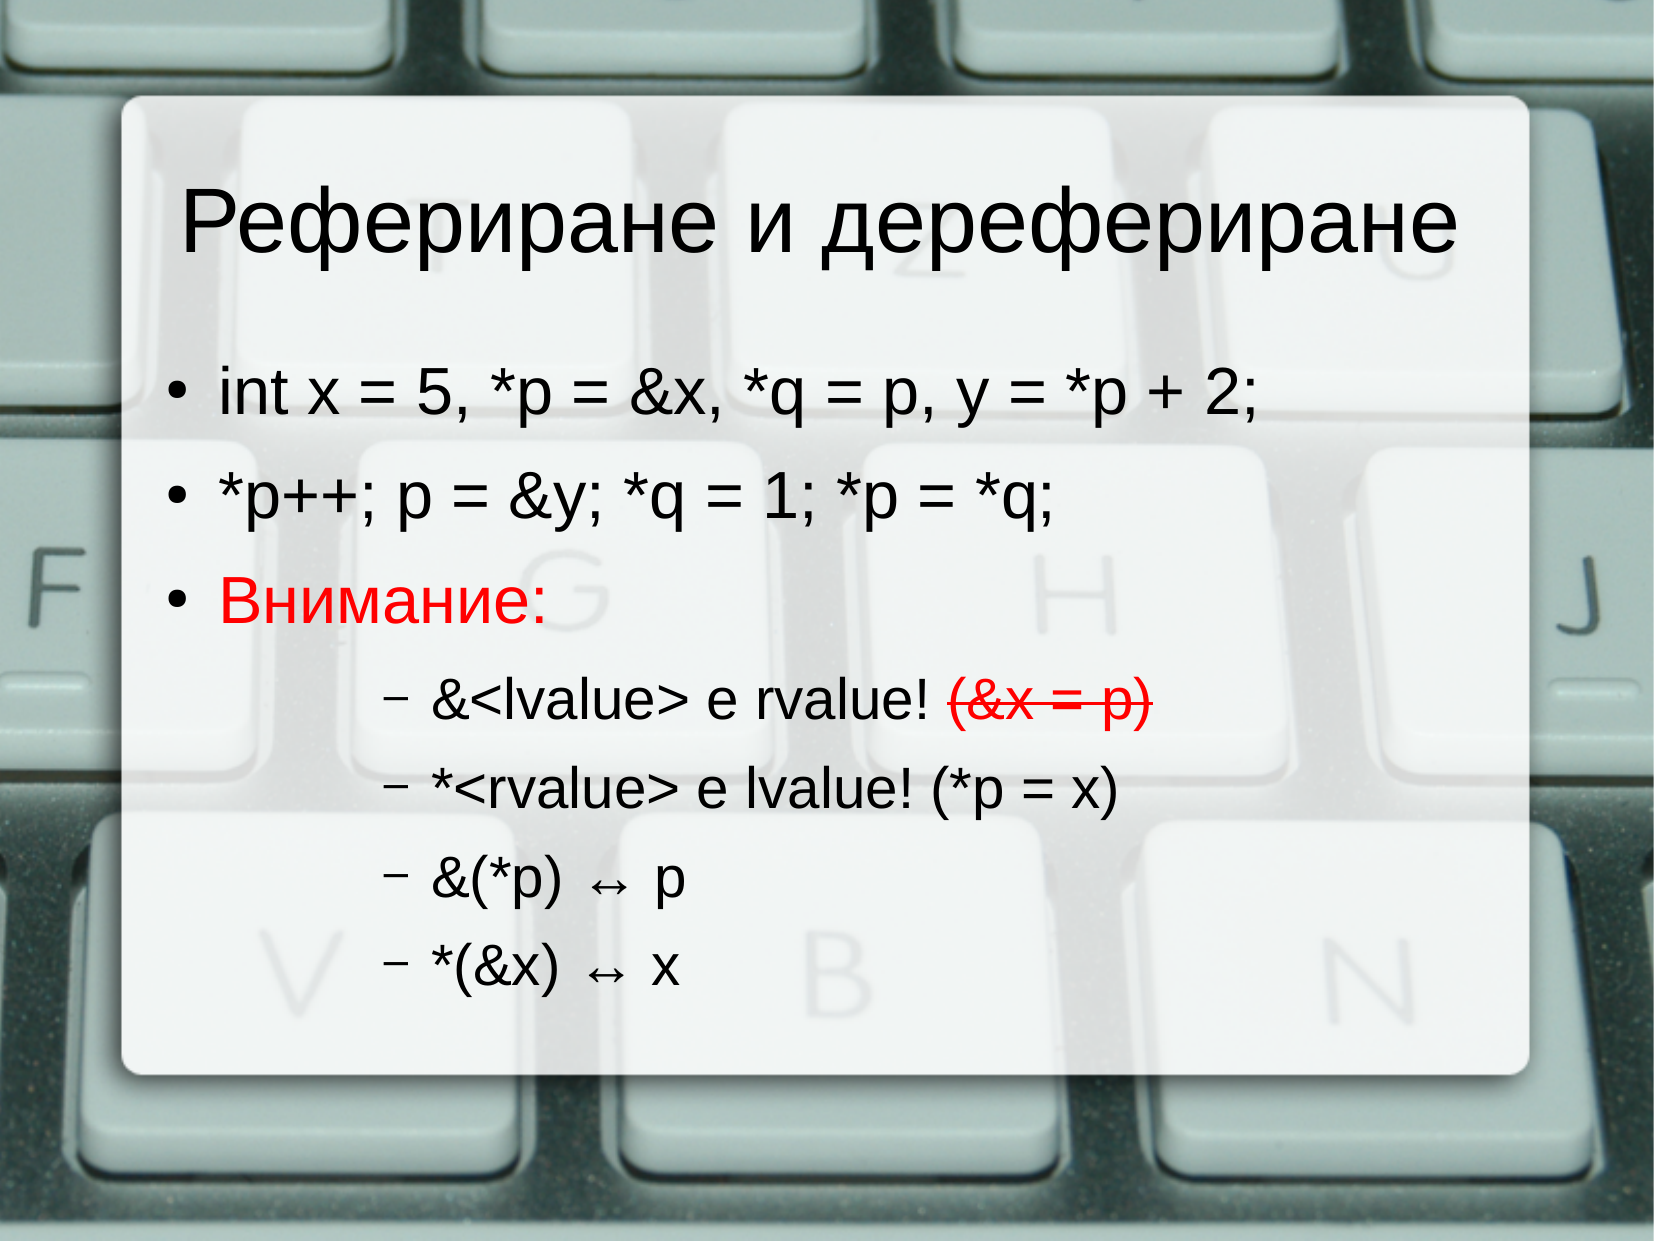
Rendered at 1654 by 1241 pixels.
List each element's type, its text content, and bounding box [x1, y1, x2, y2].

title Рефериране и дерефериране [135, 117, 1506, 325]
picture [0, 0, 1654, 1241]
list int x = 5, *p = &x, *q = p, y = *p + 2; *p++; p = &y; *q = 1; *p = *q; Внимание: &<lvalue> е rvalue! (&x = p) *<rvalue> е lvalue! (*p = x) &(*p) ↔ p *(&x) ↔ x [147, 354, 1506, 1074]
